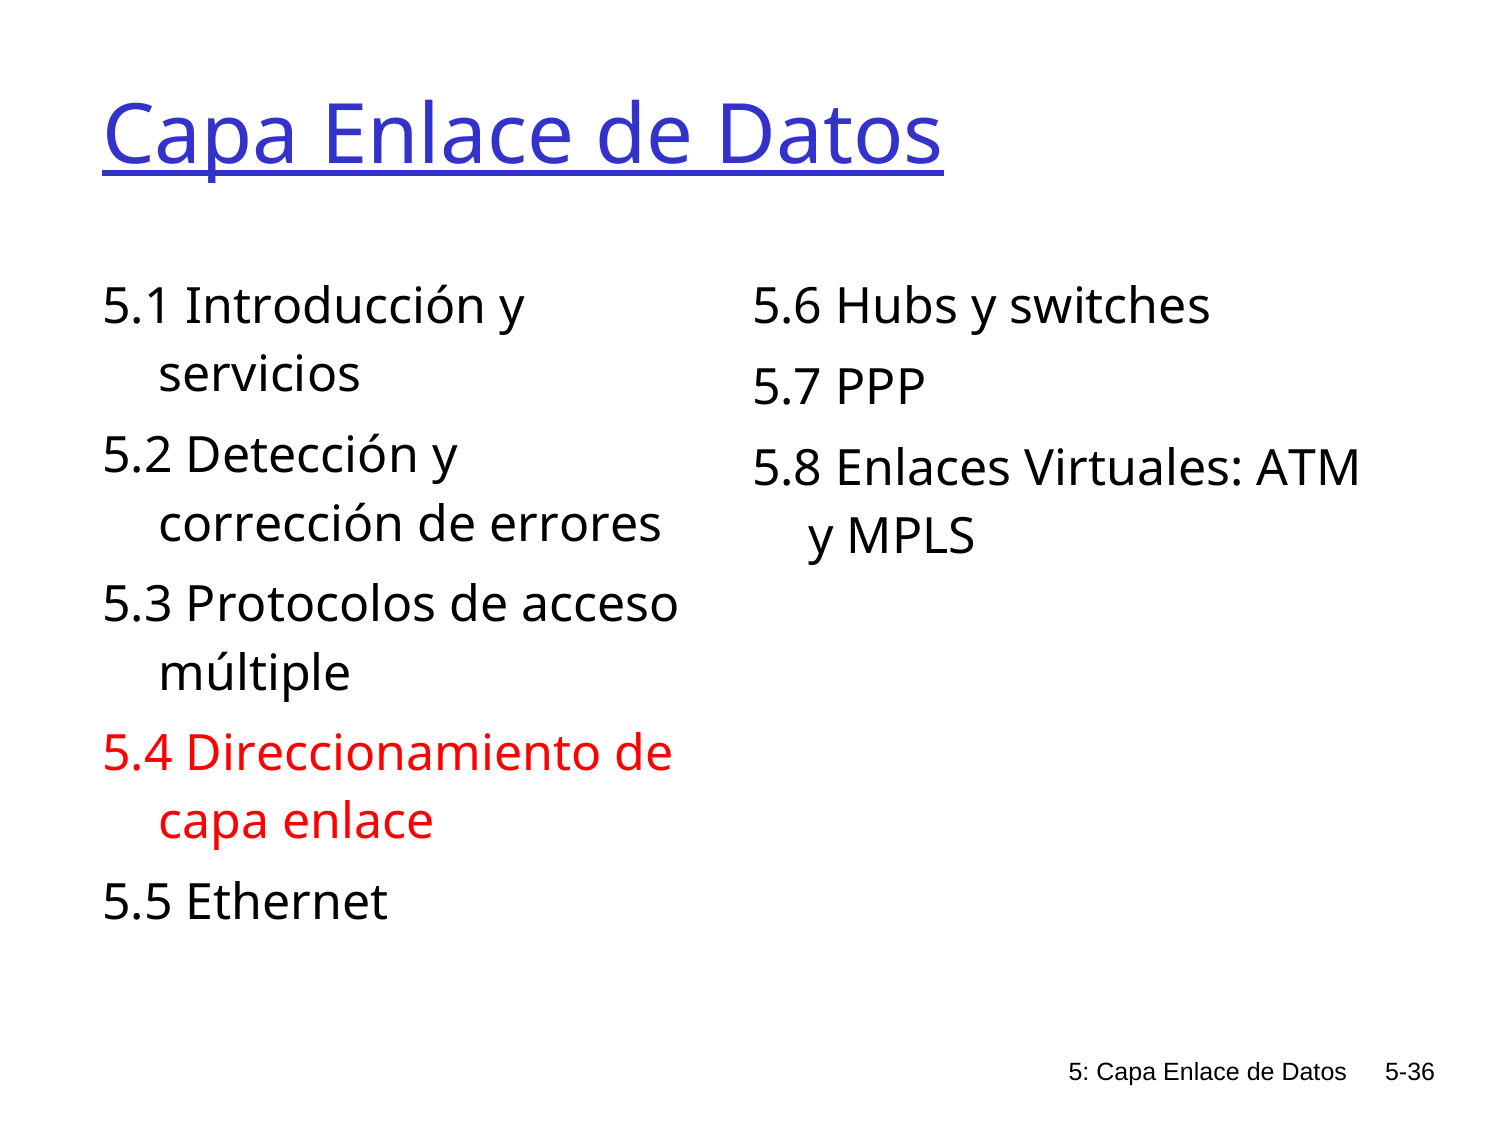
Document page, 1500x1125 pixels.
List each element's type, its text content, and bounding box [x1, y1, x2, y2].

title Capa Enlace de Datos [87, 37, 1363, 225]
list 5.6 Hubs y switches 5.7 PPP 5.8 Enlaces Virtuales: ATM y MPLS [737, 262, 1403, 1026]
list 5.1 Introducción y servicios 5.2 Detección y corrección de errores 5.3 Protocolos de acceso múltiple 5.4 Direccionamiento de capa enlace 5.5 Ethernet [87, 262, 713, 1026]
